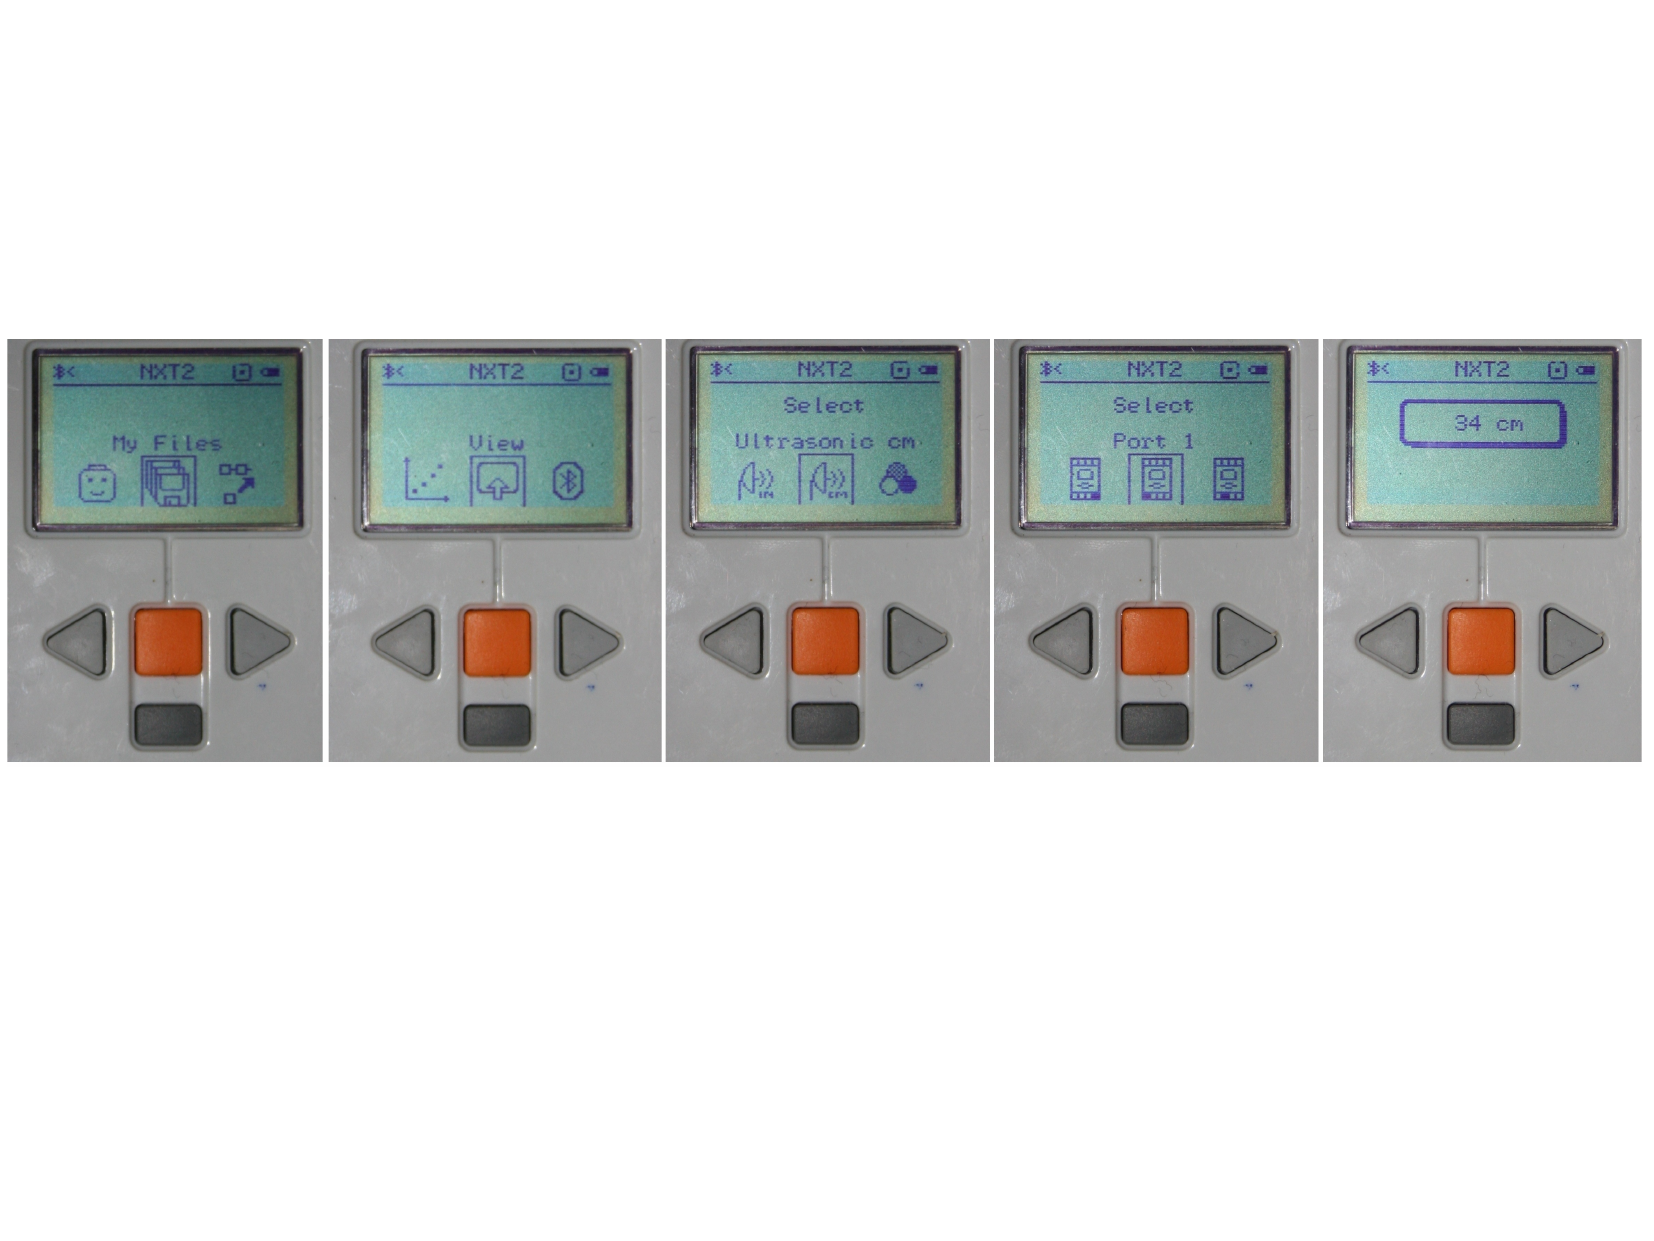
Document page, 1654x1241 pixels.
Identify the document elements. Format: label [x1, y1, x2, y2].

picture [7, 339, 1642, 767]
